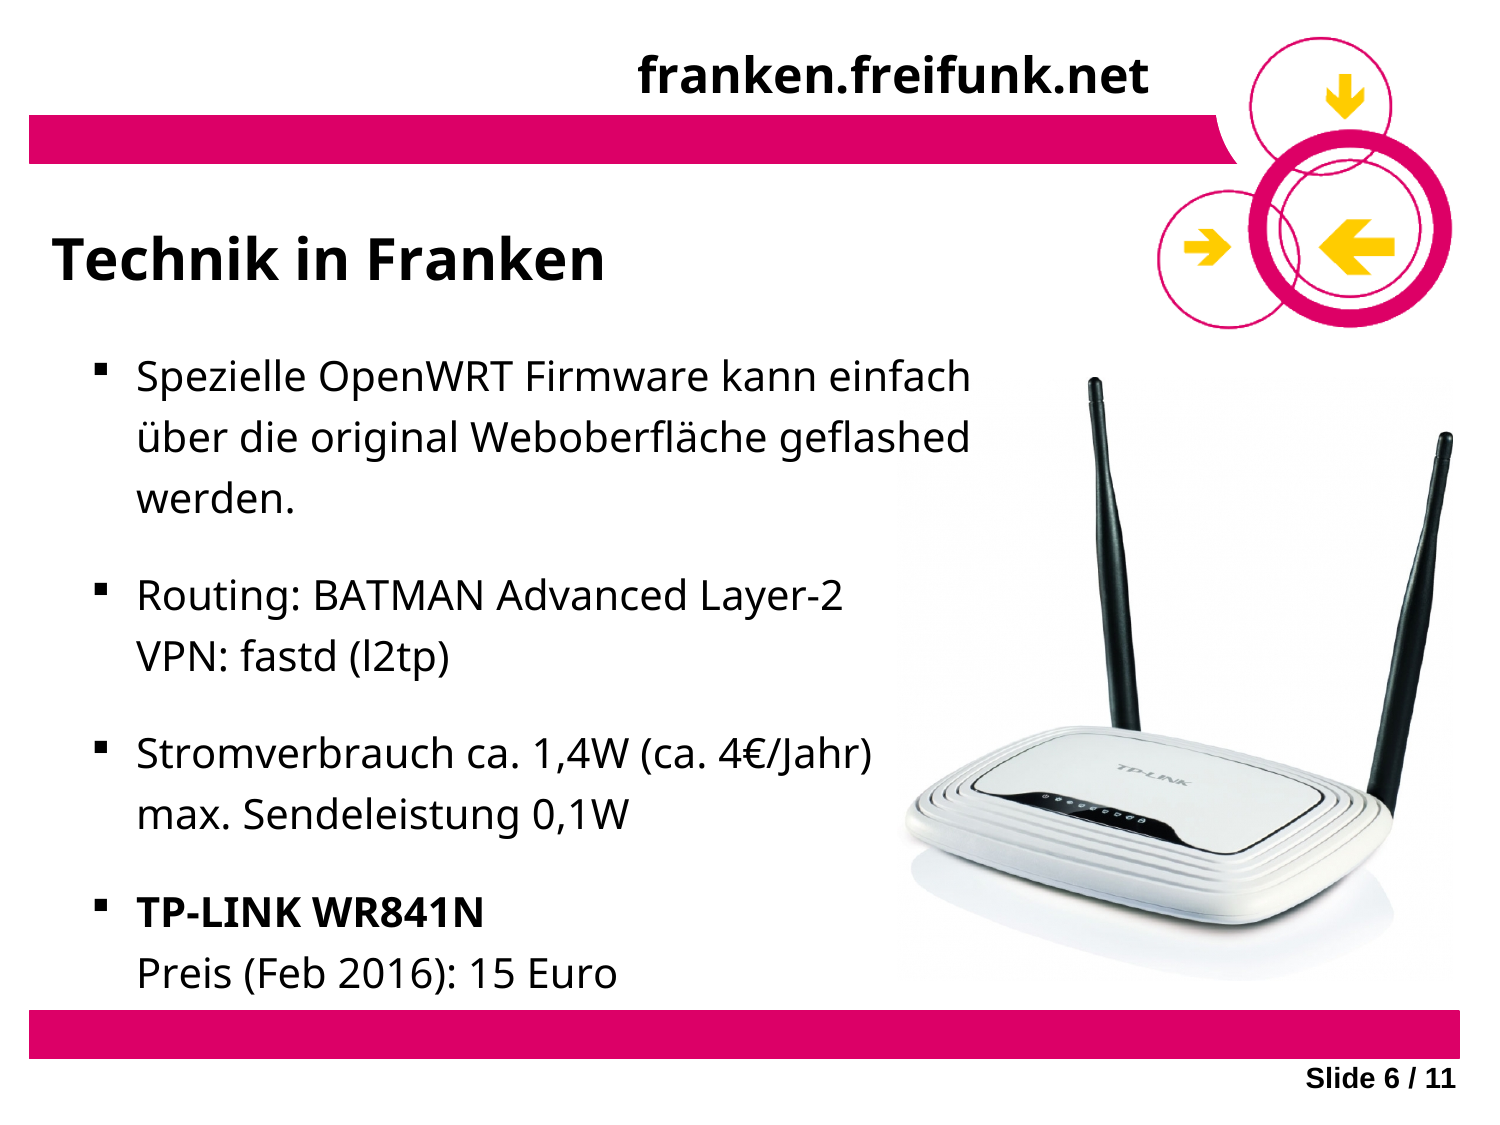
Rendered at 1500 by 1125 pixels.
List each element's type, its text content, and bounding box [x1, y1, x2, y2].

text_box Spezielle OpenWRT Firmware kann einfach über die original Weboberfläche geflashed werden. Routing: BATMAN Advanced Layer-2 VPN: fastd (l2tp) Stromverbrauch ca. 1,4W (ca. 4€/Jahr) max. Sendeleistung 0,1W TP-LINK WR841N Preis (Feb 2016): 15 Euro [61, 342, 1075, 1029]
text_box Technik in Franken [51, 212, 1123, 292]
picture [1150, 32, 1461, 332]
picture [1075, 377, 1453, 981]
